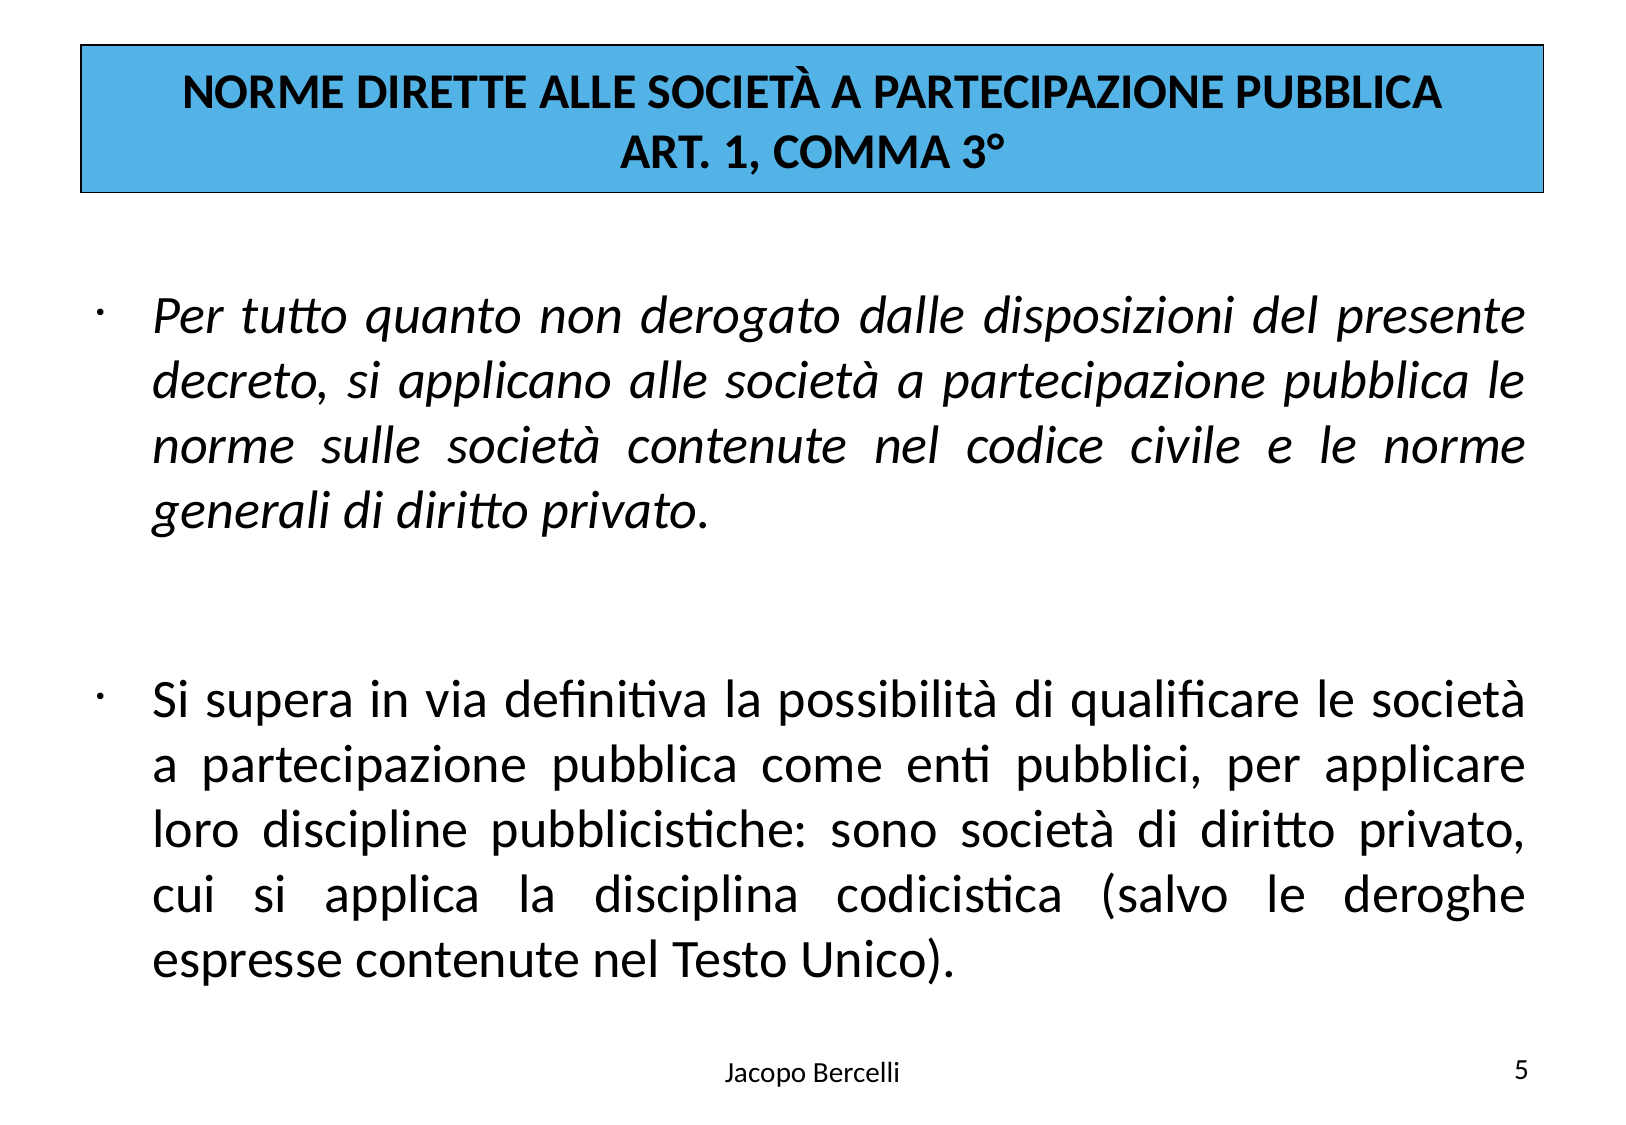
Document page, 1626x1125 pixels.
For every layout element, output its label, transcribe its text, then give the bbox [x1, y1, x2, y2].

title NORME DIRETTE ALLE SOCIETÀ A PARTECIPAZIONE PUBBLICA ART. 1, COMMA 3° [81, 45, 1544, 193]
list Per tutto quanto non derogato dalle disposizioni del presente decreto, si applicano alle società a partecipazione pubblica le norme sulle società contenute nel codice civile e le norme generali di diritto privato. Si supera in via definitiva la possibilità di qualificare le società a partecipazione pubblica come enti pubblici, per applicare loro discipline pubblicistiche: sono società di diritto privato, cui si applica la disciplina codicistica (salvo le deroghe espresse contenute nel Testo Unico). [81, 262, 1544, 1005]
slide_number <numero> [1164, 1042, 1544, 1103]
text_box Jacopo Bercelli [633, 1046, 992, 1097]
